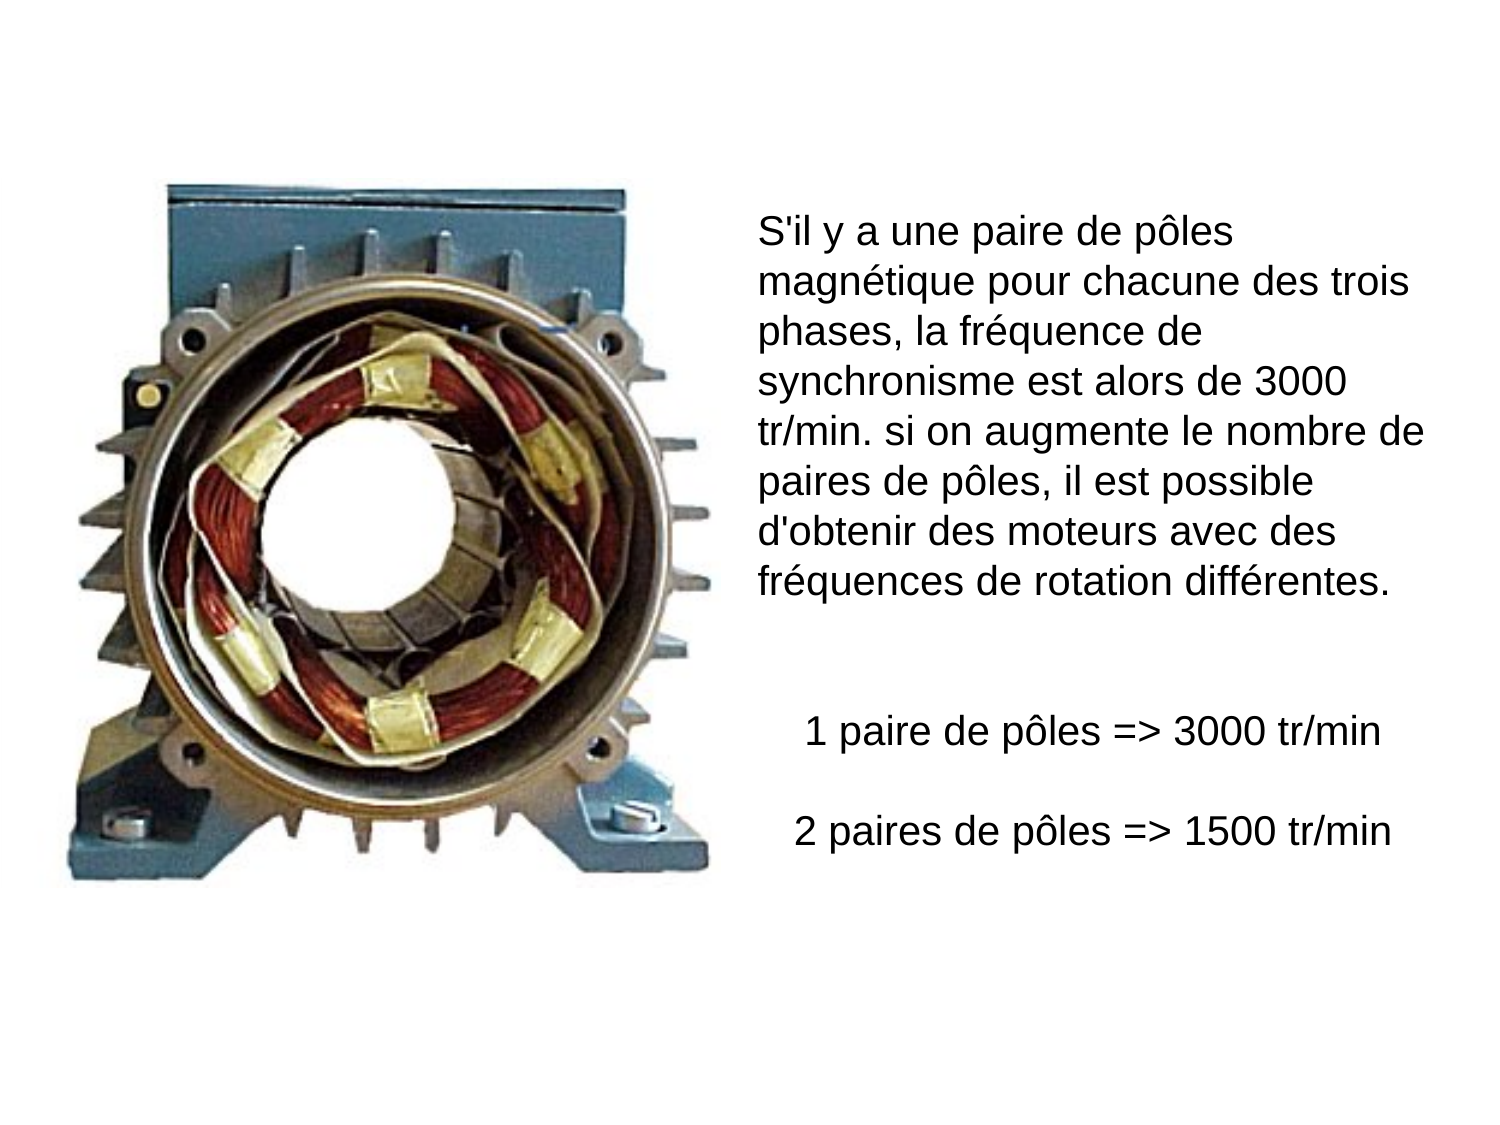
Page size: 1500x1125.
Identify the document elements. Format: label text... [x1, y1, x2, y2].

text_box S'il y a une paire de pôles magnétique pour chacune des trois phases, la fréquence de synchronisme est alors de 3000 tr/min. si on augmente le nombre de paires de pôles, il est possible d'obtenir des moteurs avec des fréquences de rotation différentes. 1 paire de pôles => 3000 tr/min 2 paires de pôles => 1500 tr/min [742, 195, 1444, 862]
picture [0, 178, 721, 888]
